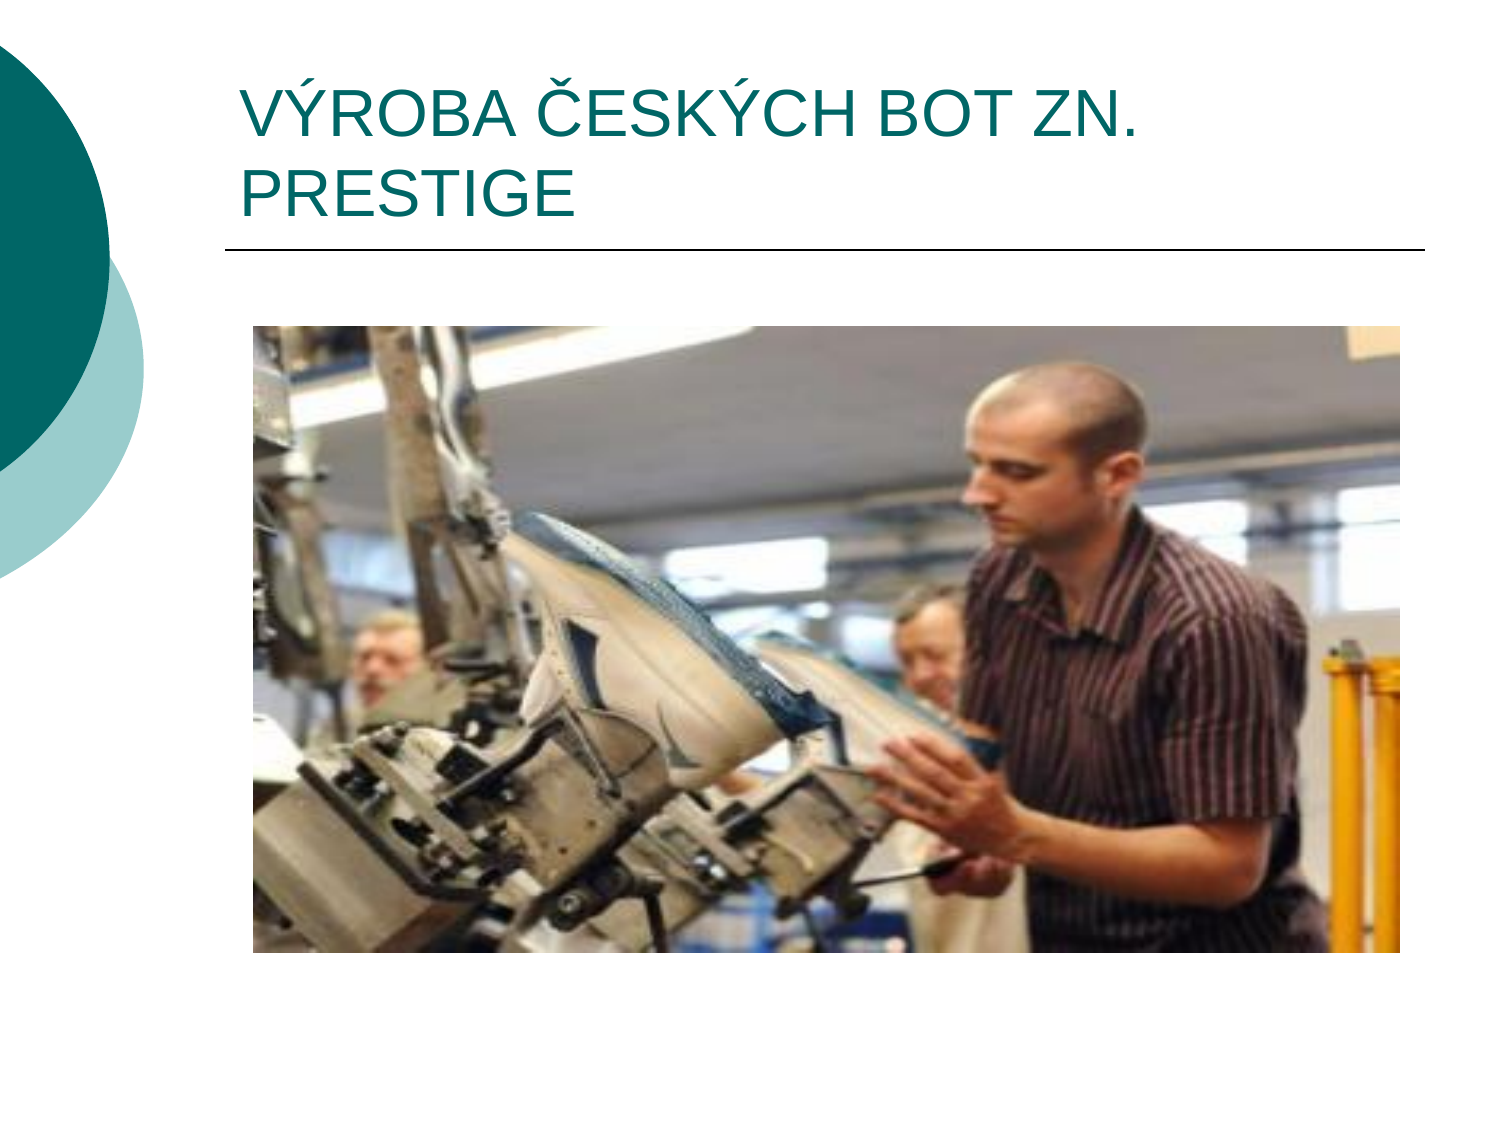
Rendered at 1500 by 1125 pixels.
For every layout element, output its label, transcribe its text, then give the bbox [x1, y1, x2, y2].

picture [253, 326, 1400, 953]
title VÝROBA ČESKÝCH BOT ZN. PRESTIGE [224, 49, 1425, 237]
